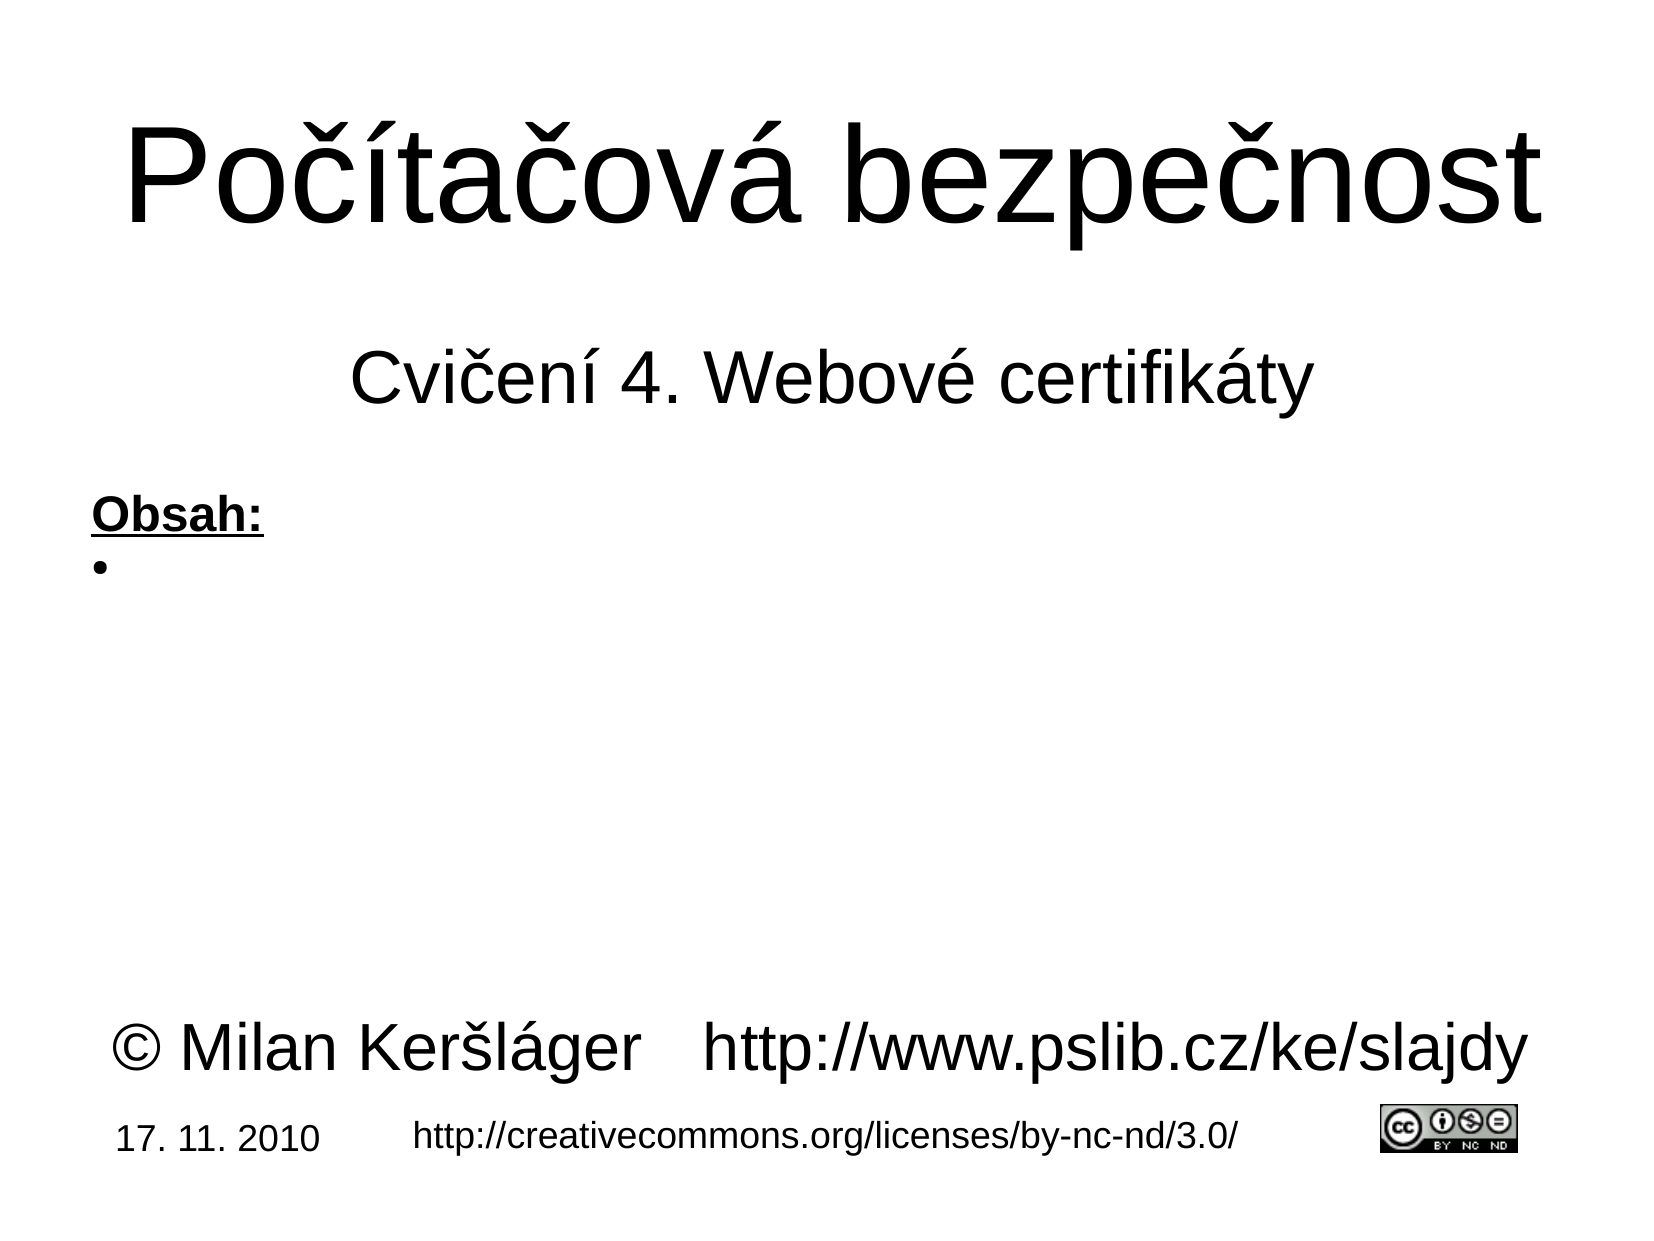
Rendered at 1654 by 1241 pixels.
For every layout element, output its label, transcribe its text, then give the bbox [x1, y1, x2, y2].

text_box Obsah: [76, 478, 1583, 605]
picture [1380, 1104, 1518, 1153]
title Počítačová bezpečnost Cvičení 4. Webové certifikáty [88, 56, 1577, 461]
text_box 17.11.2010 [100, 1110, 337, 1168]
text_box http://creativecommons.org/licenses/by-nc-nd/3.0/ [339, 1107, 1313, 1165]
list © Milan Keršláger http://www.pslib.cz/ke/slajdy [76, 1009, 1565, 1087]
